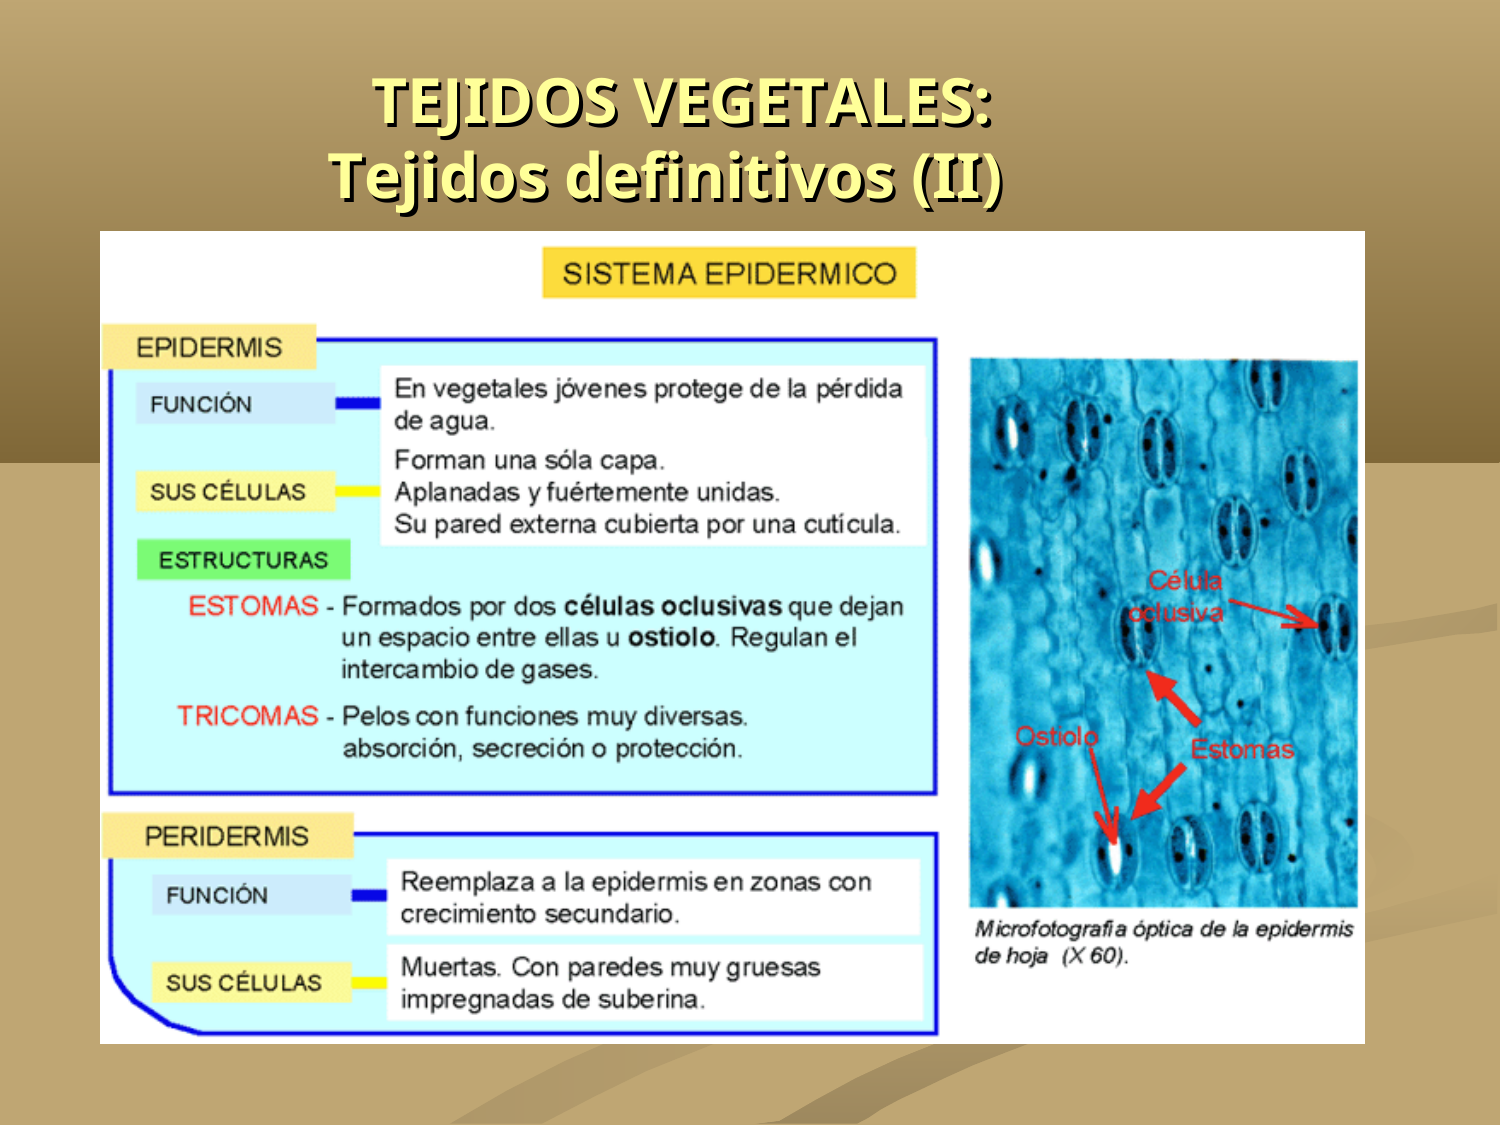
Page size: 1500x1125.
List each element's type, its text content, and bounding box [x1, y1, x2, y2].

picture [100, 231, 1365, 1044]
title TEJIDOS VEGETALES: Tejidos definitivos (II) [53, 42, 1279, 231]
